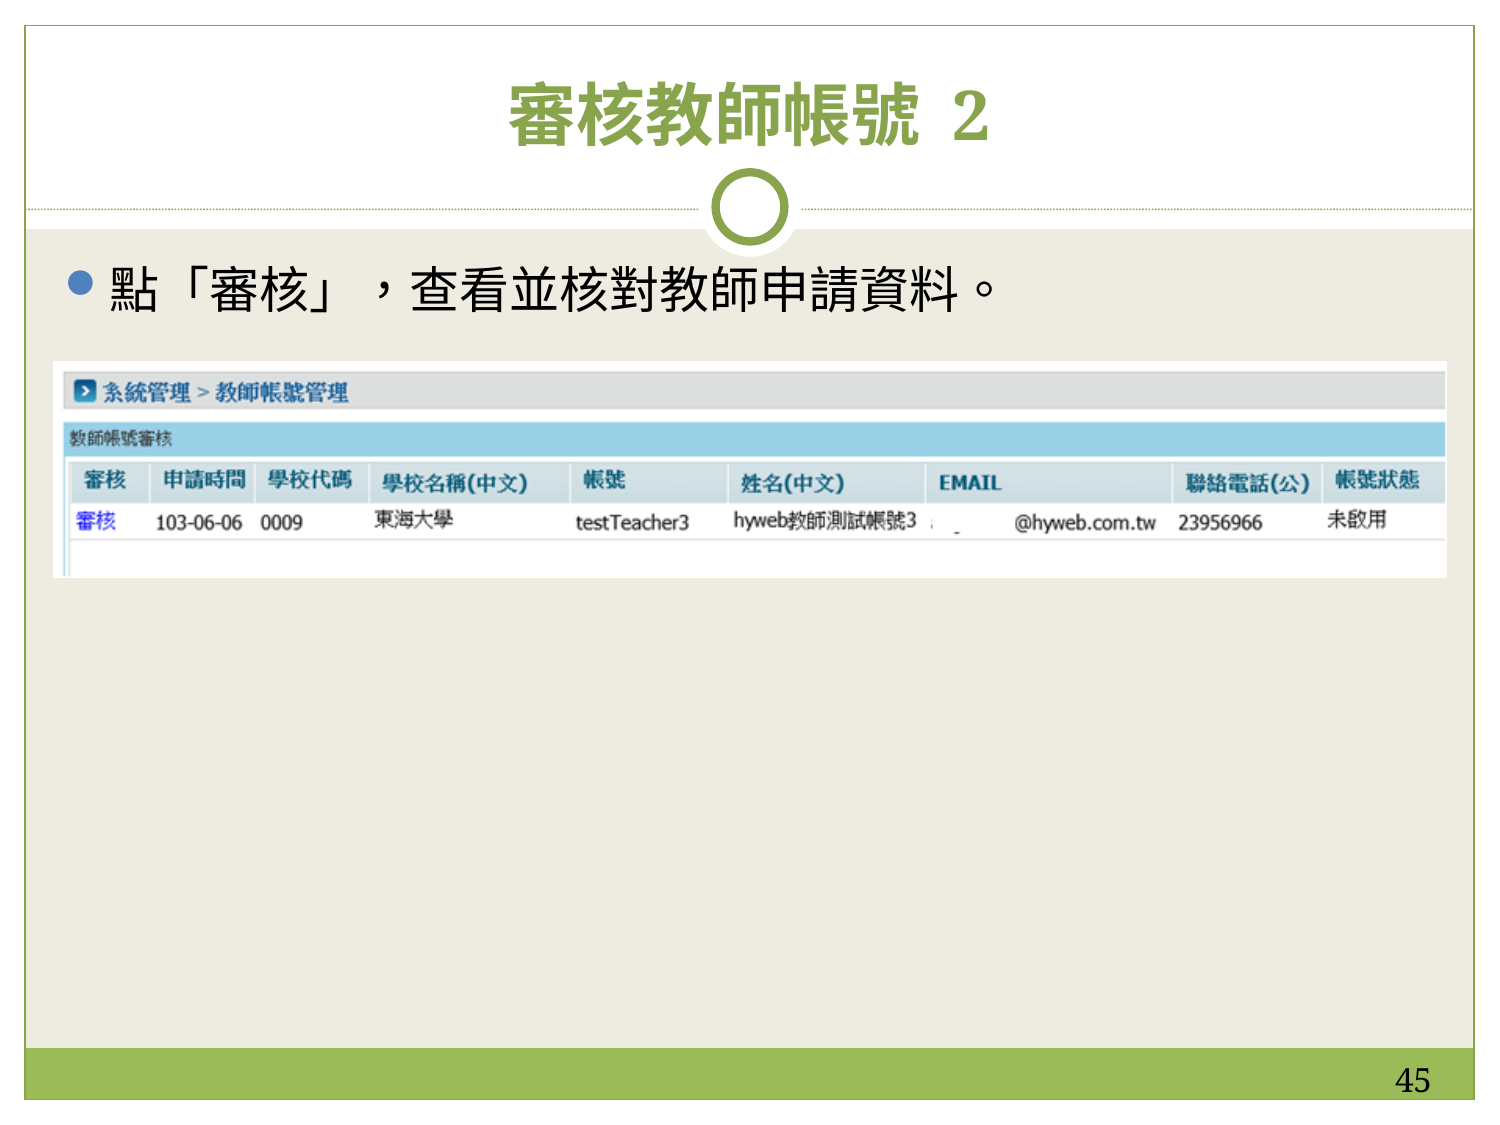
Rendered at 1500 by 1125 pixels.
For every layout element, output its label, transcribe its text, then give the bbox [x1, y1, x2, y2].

list 點「審核」，查看並核對教師申請資料。 [49, 250, 1445, 1001]
text_box [1376, 1045, 1452, 1118]
picture [53, 361, 1447, 578]
title 審核教師帳號 2 [49, 37, 1450, 162]
